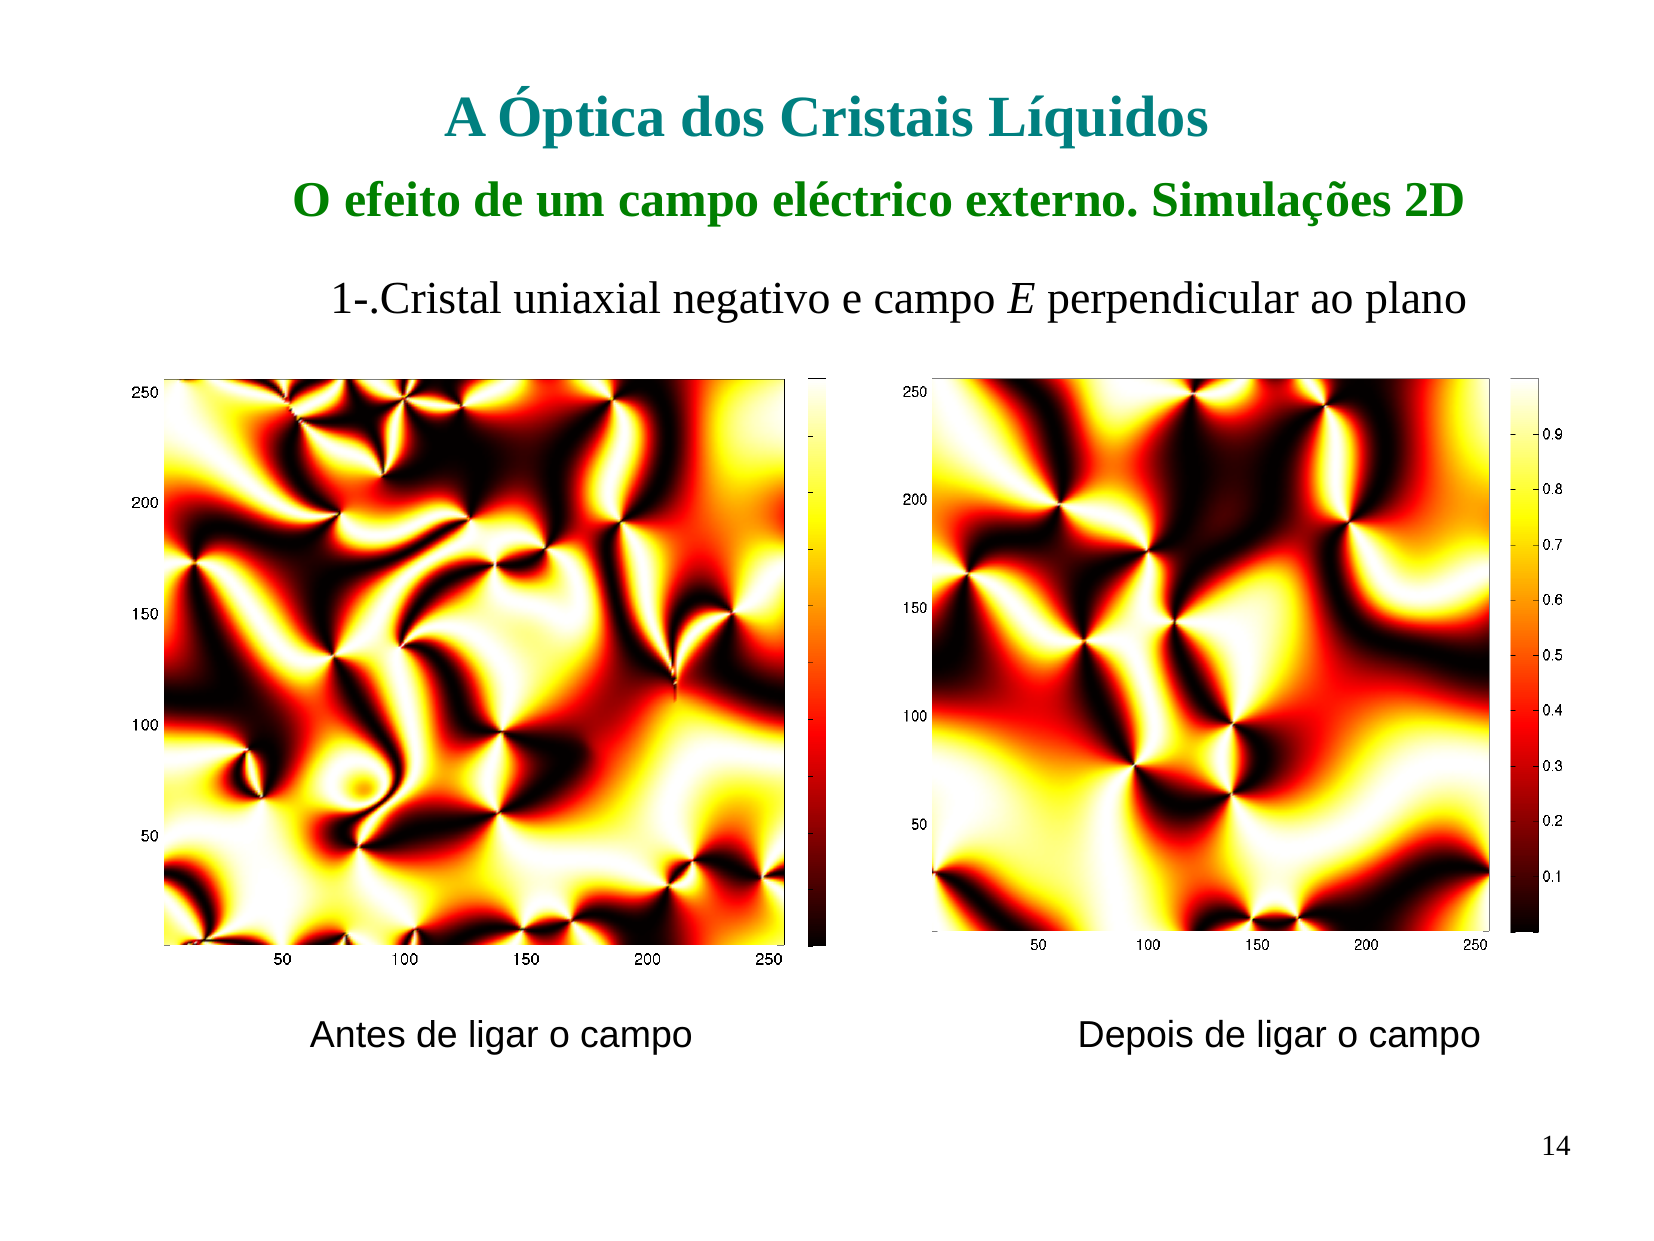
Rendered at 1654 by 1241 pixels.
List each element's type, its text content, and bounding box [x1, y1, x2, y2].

text_box O efeito de um campo eléctrico externo. Simulações 2D [278, 164, 1481, 237]
text_box Antes de ligar o campo [295, 1020, 708, 1063]
picture [46, 326, 1639, 1020]
text_box Depois de ligar o campo [1062, 1006, 1496, 1063]
text_box 1-.Cristal uniaxial negativo e campo E perpendicular ao plano [315, 265, 1483, 327]
title A Óptica dos Cristais Líquidos [59, 56, 1595, 178]
